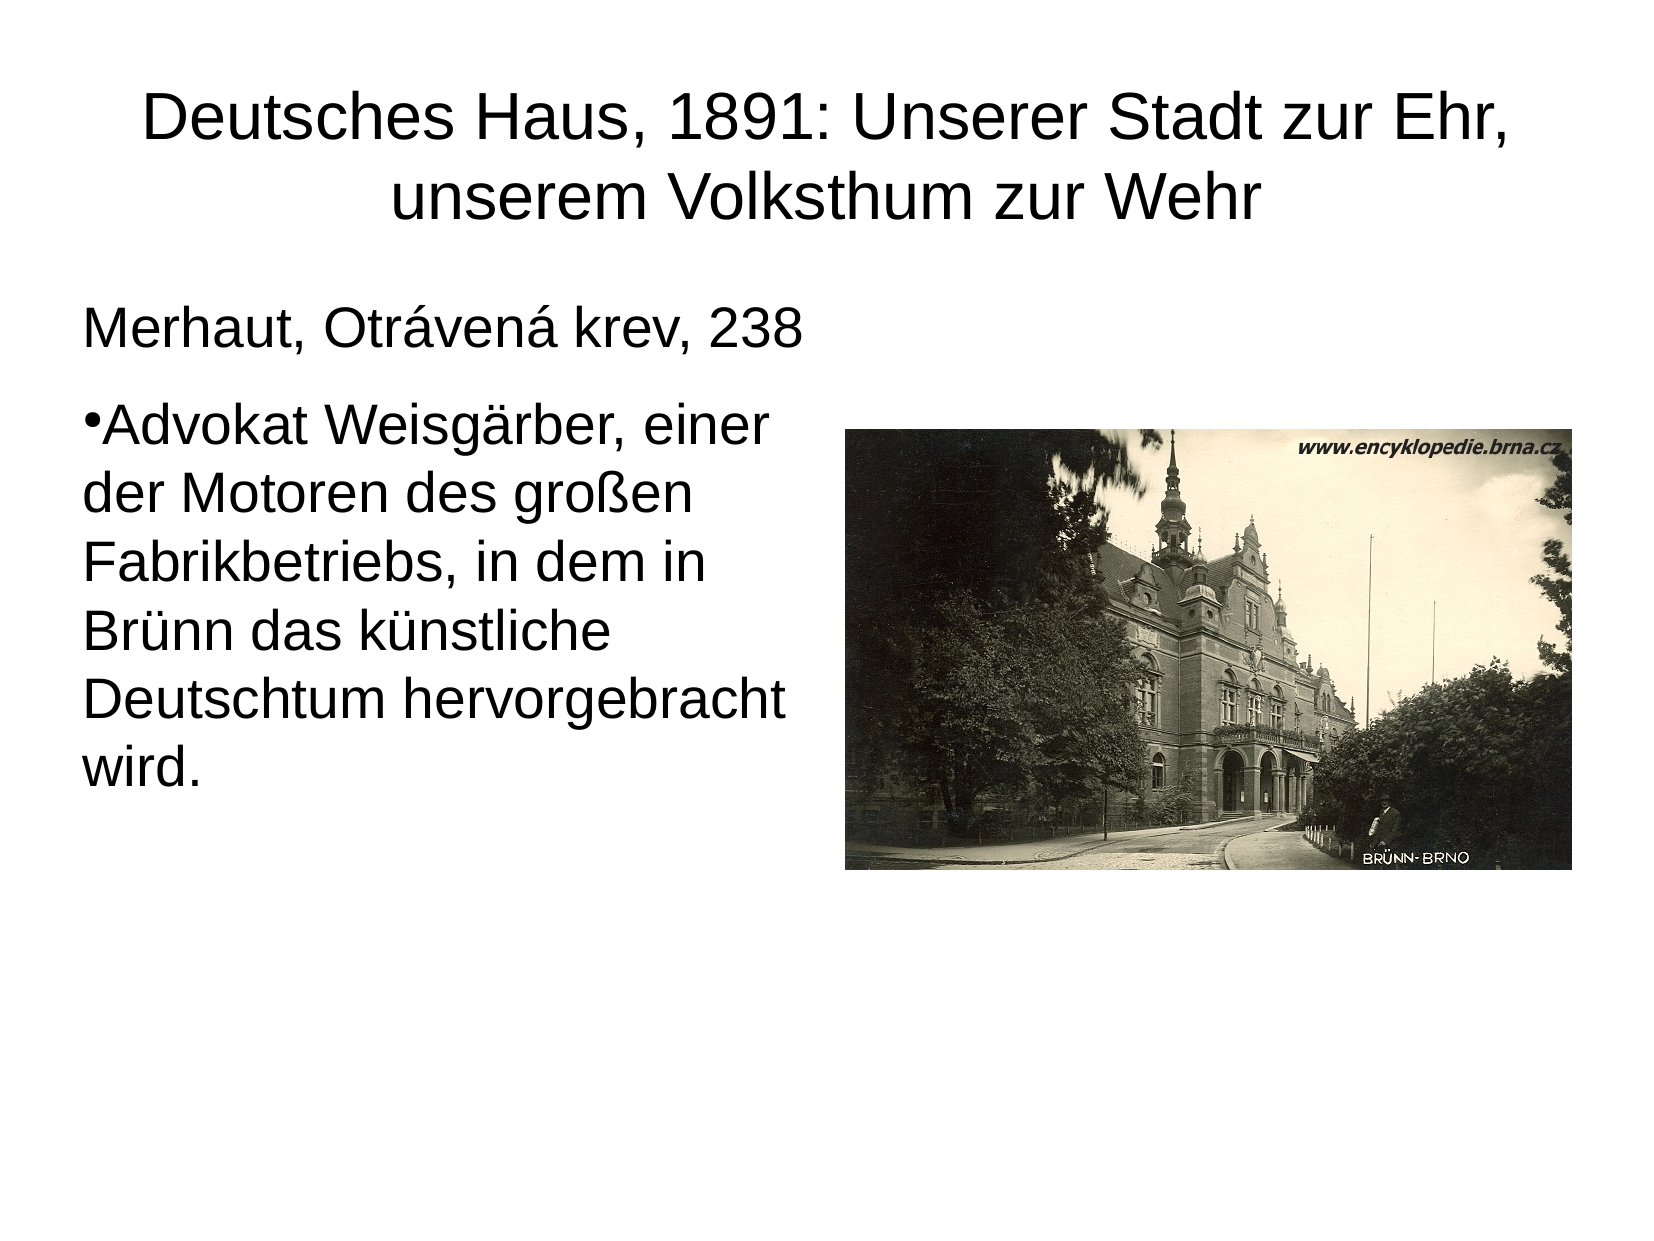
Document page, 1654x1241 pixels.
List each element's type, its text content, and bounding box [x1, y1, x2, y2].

list Merhaut, Otrávená krev, 238 Advokat Weisgärber, einer der Motoren des großen Fabrikbetriebs, in dem in Brünn das künstliche Deutschtum hervorgebracht wird. [82, 290, 809, 1010]
picture [845, 429, 1572, 871]
title Deutsches Haus, 1891: Unserer Stadt zur Ehr, unserem Volksthum zur Wehr [82, 49, 1571, 257]
